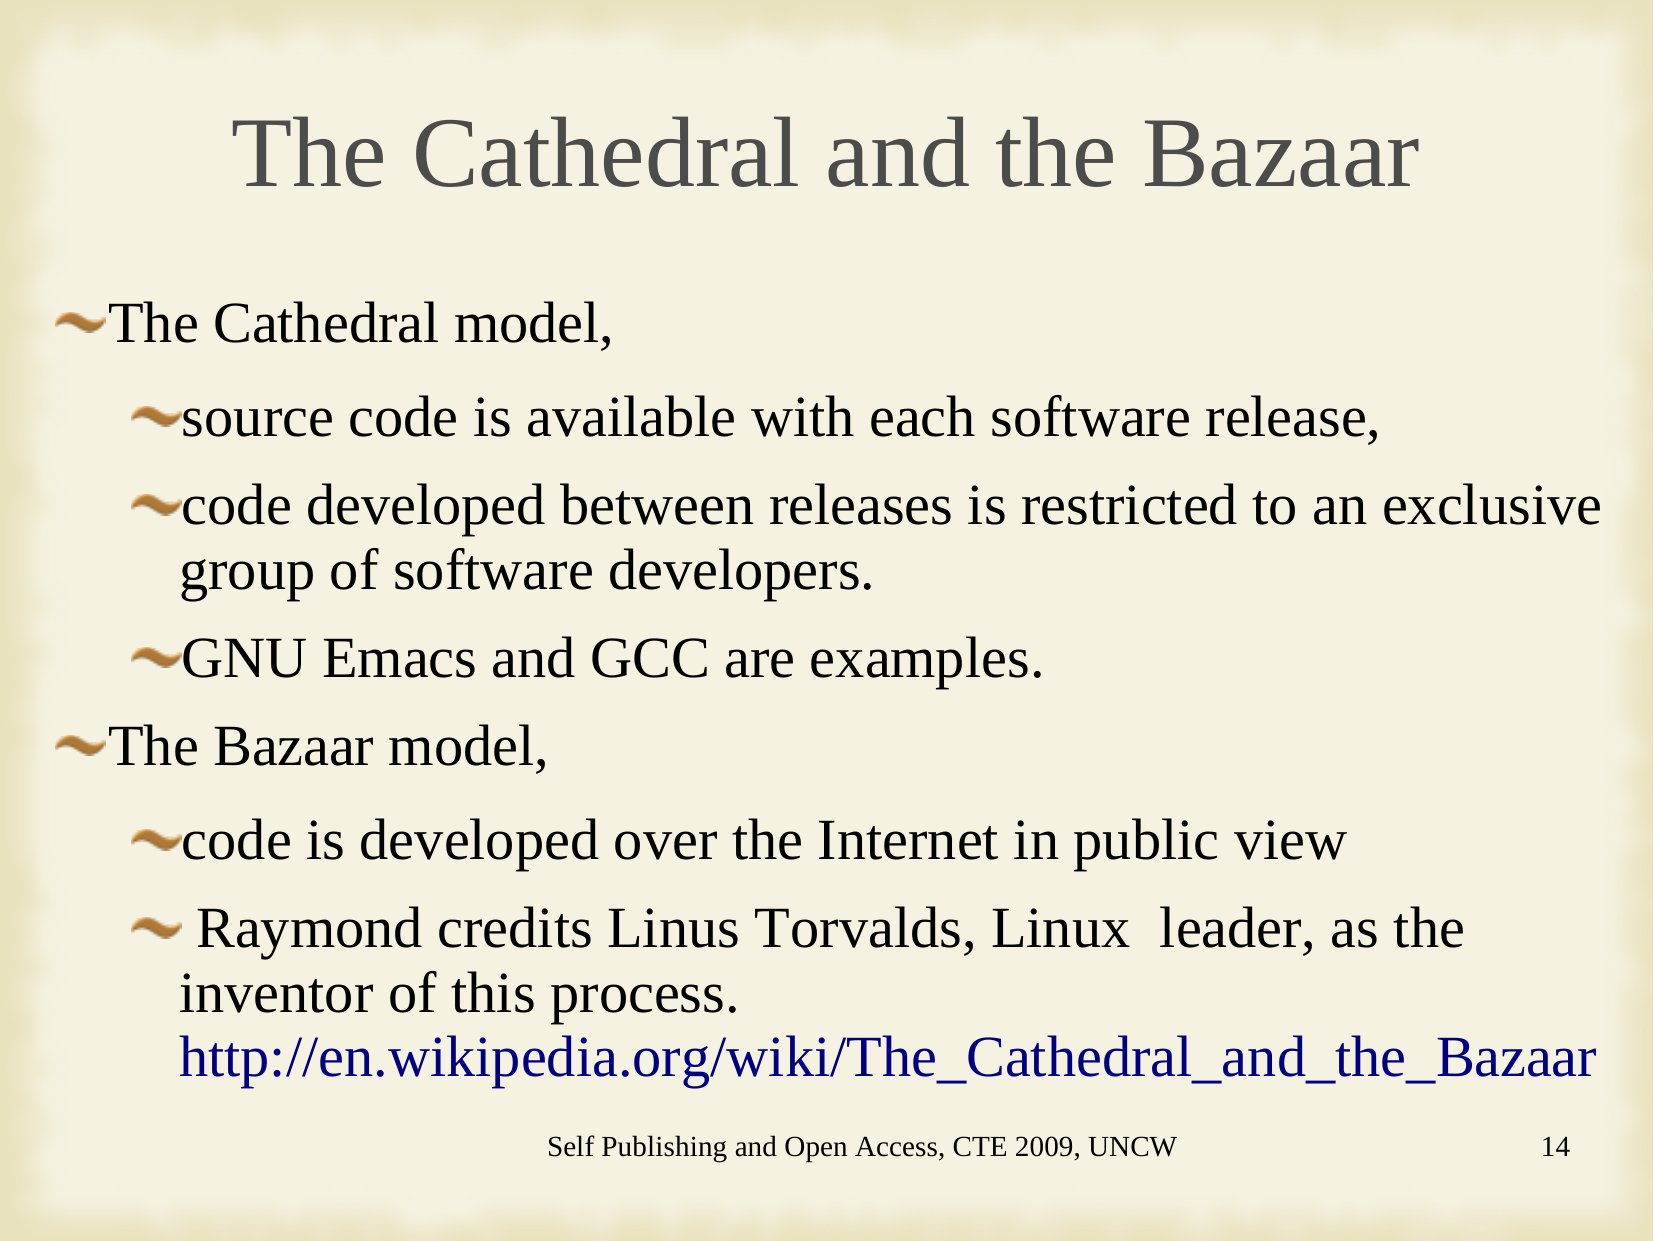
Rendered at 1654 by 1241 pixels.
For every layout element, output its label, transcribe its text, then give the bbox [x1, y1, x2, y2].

list The Cathedral model, source code is available with each software release, code developed between releases is restricted to an exclusive group of software developers. GNU Emacs and GCC are examples. The Bazaar model, code is developed over the Internet in public view Raymond credits Linus Torvalds, Linux leader, as the inventor of this process. http://en.wikipedia.org/wiki/The_Cathedral_and_the_Bazaar [37, 290, 1613, 1099]
picture [0, 0, 1654, 1241]
title The Cathedral and the Bazaar [82, 49, 1571, 257]
